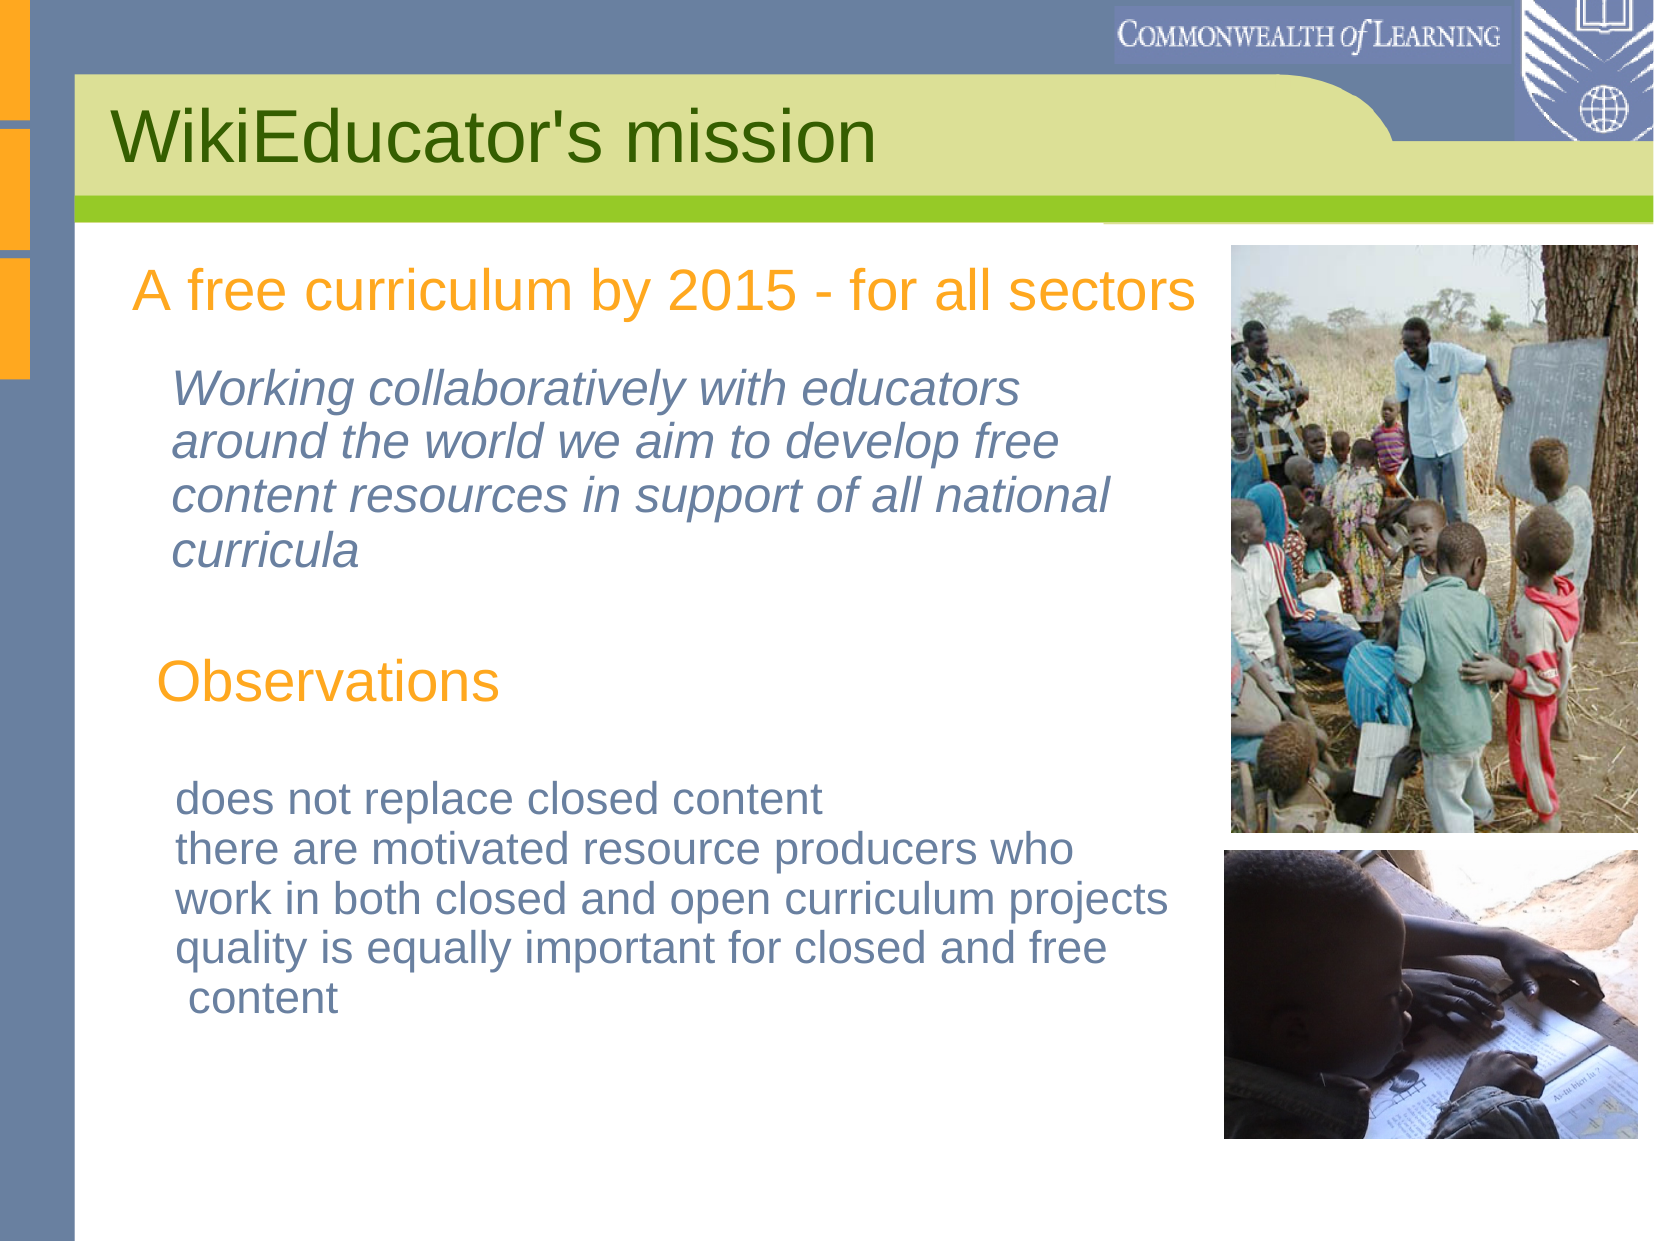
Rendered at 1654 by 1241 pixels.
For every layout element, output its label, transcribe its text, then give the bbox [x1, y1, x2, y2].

text_box Working collaboratively with educators around the world we aim to develop free content resources in support of all national curricula [156, 355, 1182, 725]
picture [0, 0, 1654, 1241]
text_box WikiEducator's mission [95, 89, 915, 216]
text_box A free curriculum by 2015 - for all sectors [118, 252, 1214, 355]
text_box does not replace closed content there are motivated resource producers who work in both closed and open curriculum projects quality is equally important for closed and free content [147, 767, 1211, 1123]
text_box Observations [141, 643, 516, 746]
